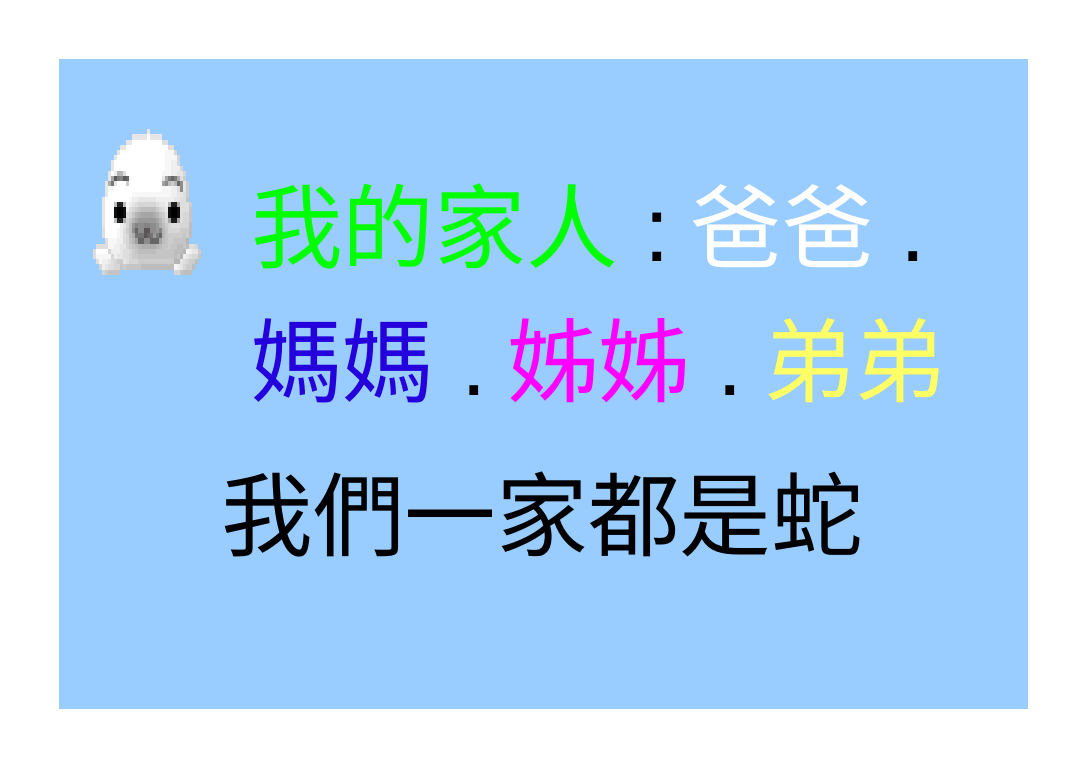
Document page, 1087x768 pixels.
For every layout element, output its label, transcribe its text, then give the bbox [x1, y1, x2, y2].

picture [88, 88, 207, 296]
text_box 我們一家都是蛇 [206, 436, 886, 562]
text_box 我的家人:爸爸.媽媽.姊姊.弟弟 [236, 148, 999, 384]
